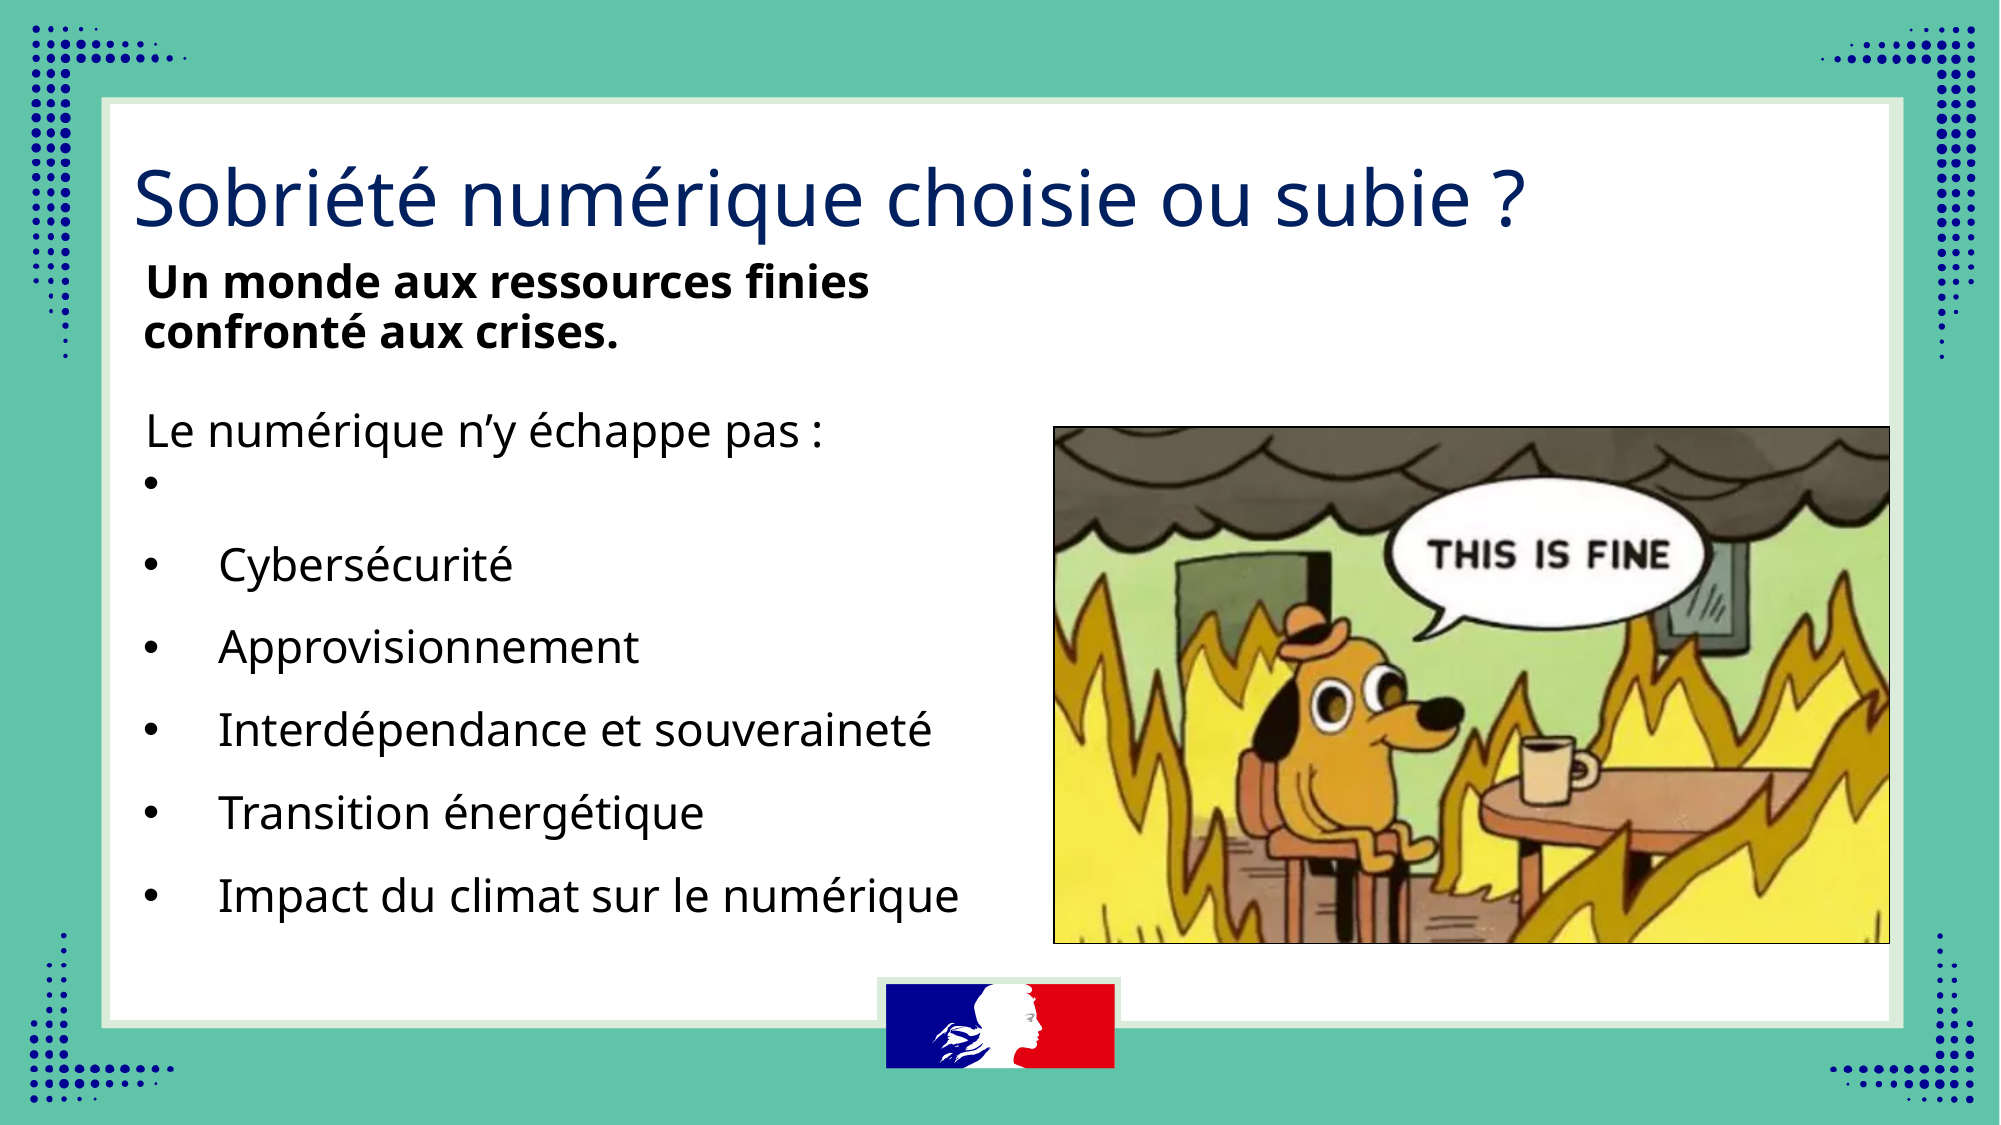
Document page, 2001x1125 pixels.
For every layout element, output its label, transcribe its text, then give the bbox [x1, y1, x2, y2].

text_box Un monde aux ressources finies confronté aux crises. Le numérique n’y échappe pas : Cybersécurité Approvisionnement Interdépendance et souveraineté Transition énergétique Impact du climat sur le numérique [133, 249, 1023, 943]
text_box Sobriété numérique choisie ou subie ? [133, 131, 1976, 250]
picture [0, 0, 2000, 1125]
